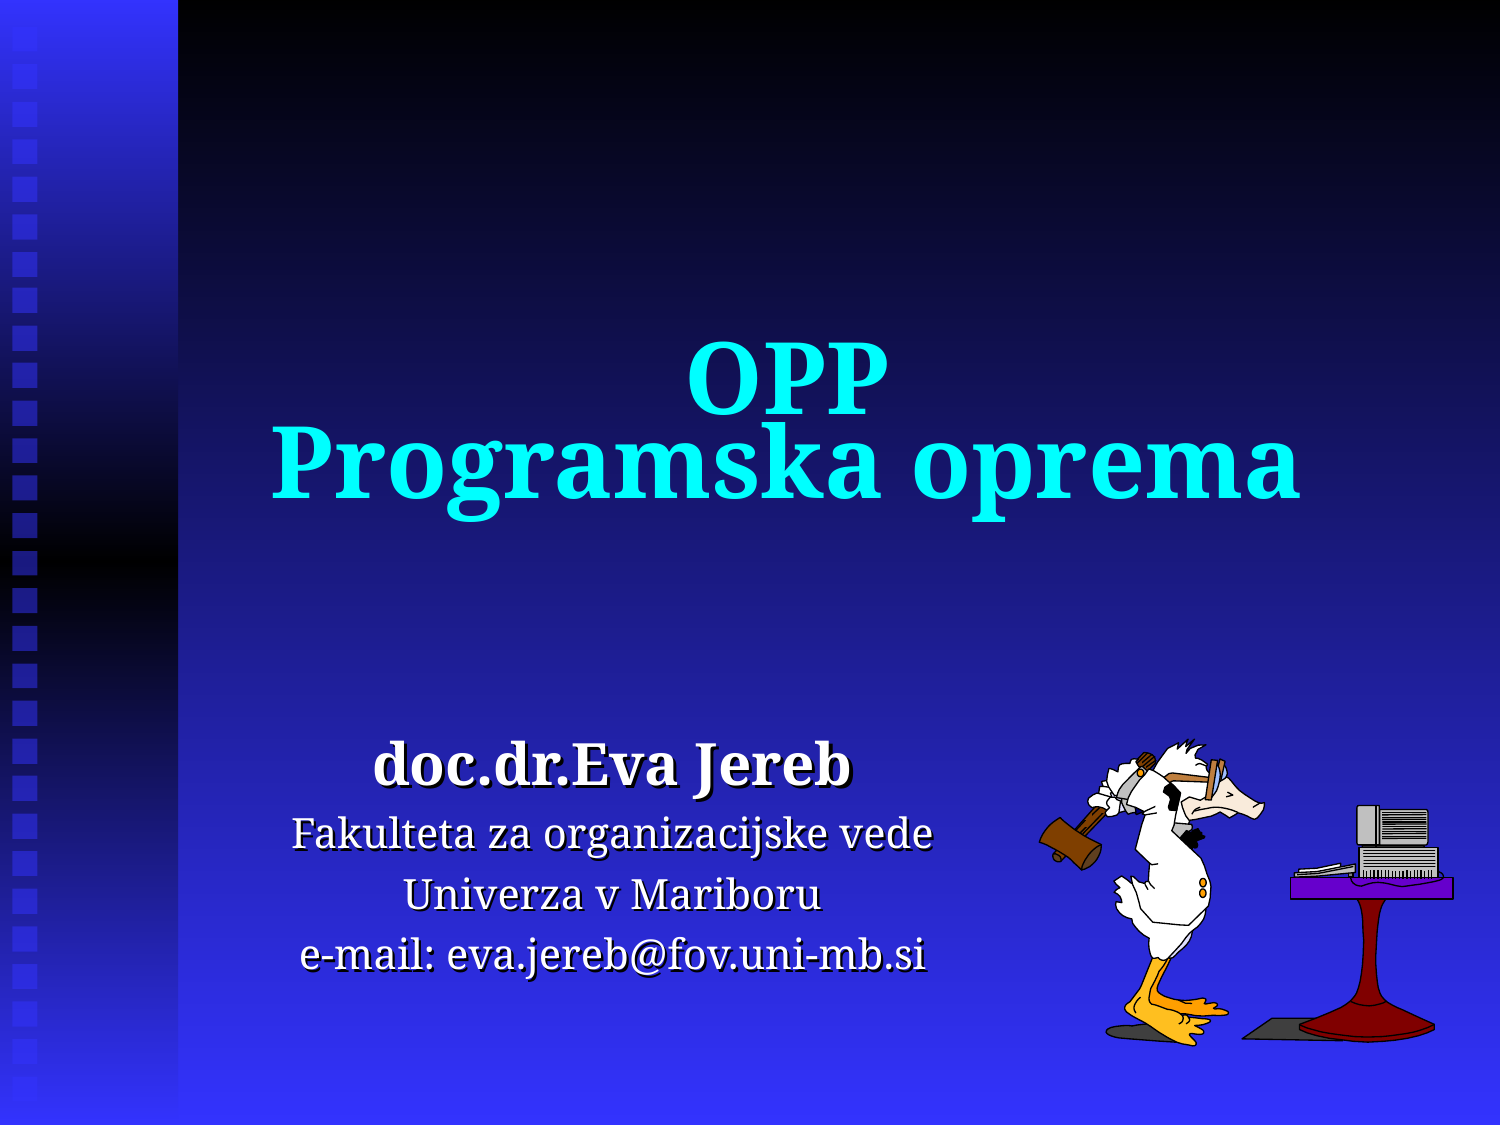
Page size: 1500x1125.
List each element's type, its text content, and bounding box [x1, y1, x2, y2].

title OPP Programska oprema [150, 337, 1426, 526]
subtitle doc.dr.Eva Jereb Fakulteta za organizacijske vede Univerza v Mariboru e-mail: eva.jereb@fov.uni-mb.si [87, 624, 1138, 986]
picture [1037, 737, 1457, 1049]
